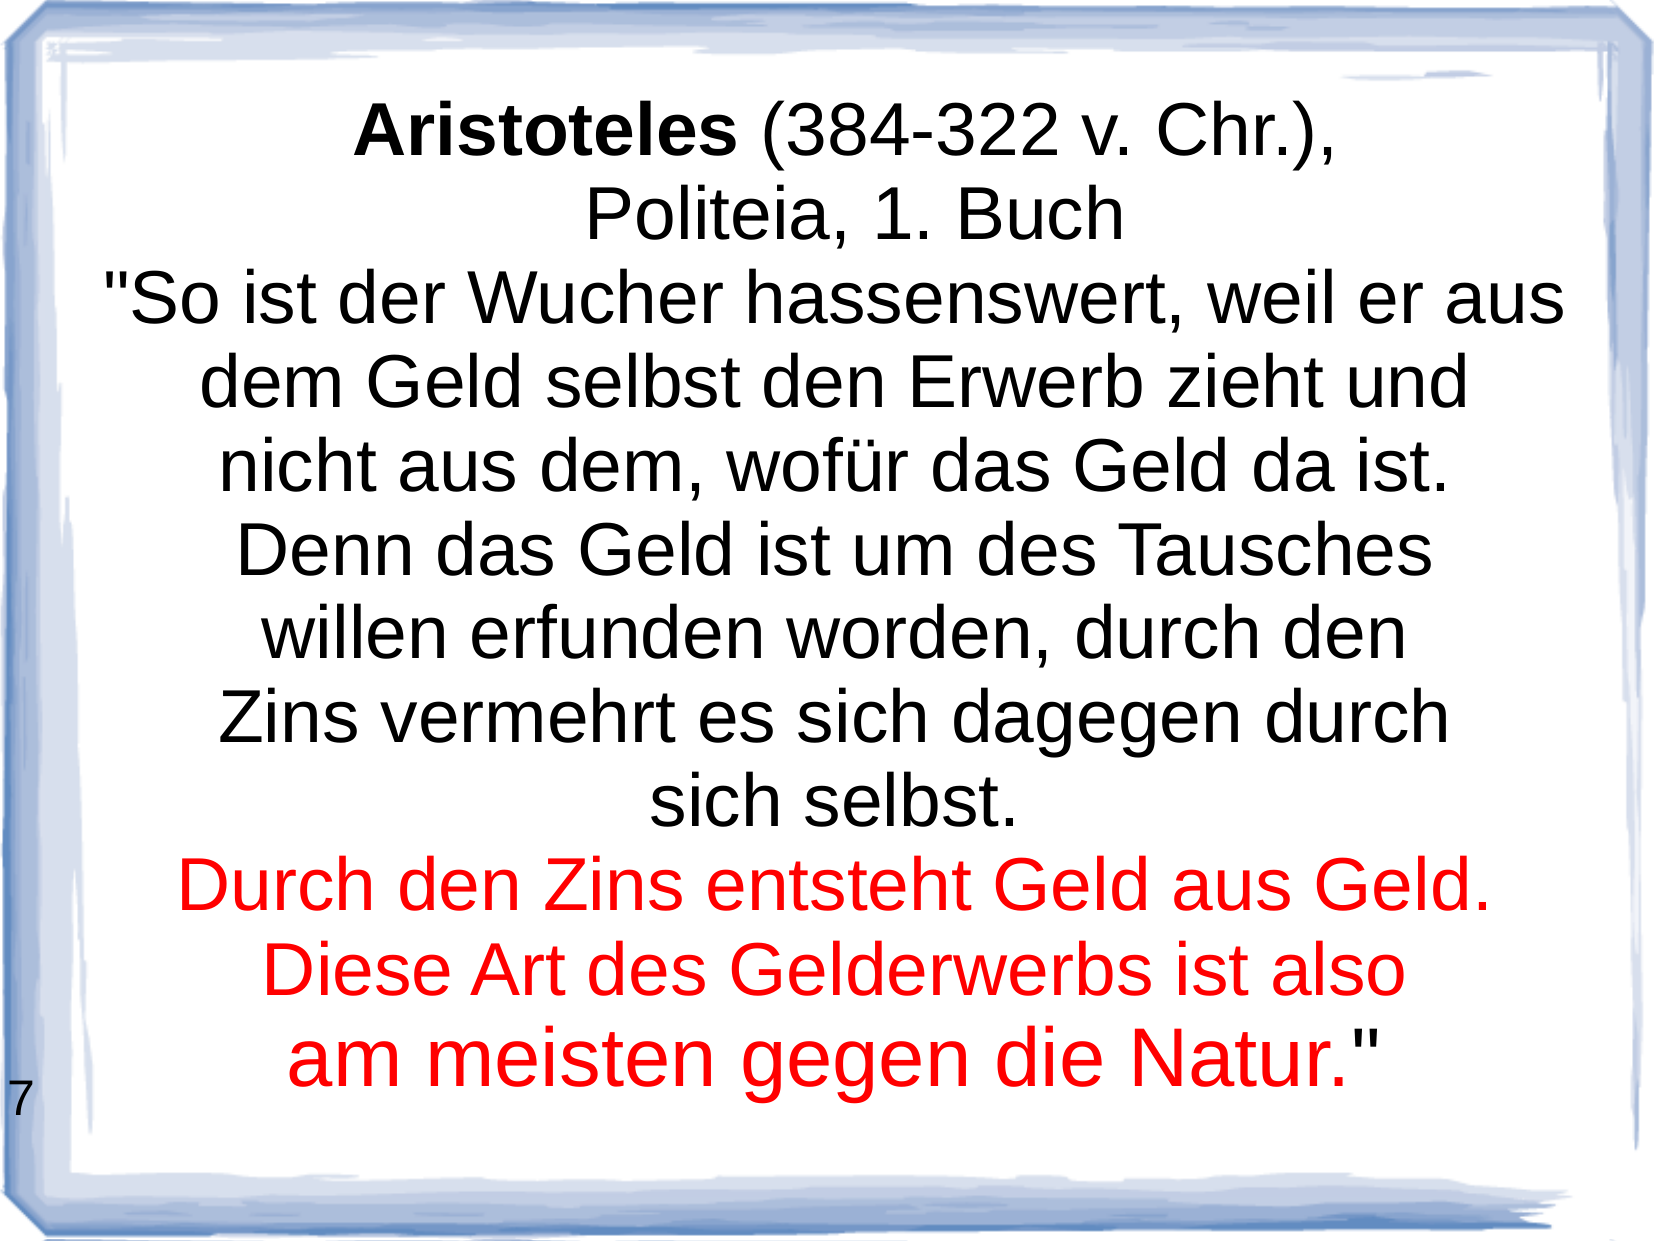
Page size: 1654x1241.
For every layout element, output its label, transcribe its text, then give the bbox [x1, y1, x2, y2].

picture [0, 0, 1654, 1241]
text_box 48 [0, 1062, 273, 1139]
text_box Aristoteles (384-322 v. Chr.), Politeia, 1. Buch "So ist der Wucher hassenswert, weil er aus dem Geld selbst den Erwerb zieht und nicht aus dem, wofür das Geld da ist. Denn das Geld ist um des Tausches willen erfunden worden, durch den Zins vermehrt es sich dagegen durch sich selbst. Durch den Zins entsteht Geld aus Geld. Diese Art des Gelderwerbs ist also am meisten gegen die Natur." [88, 79, 1605, 1112]
